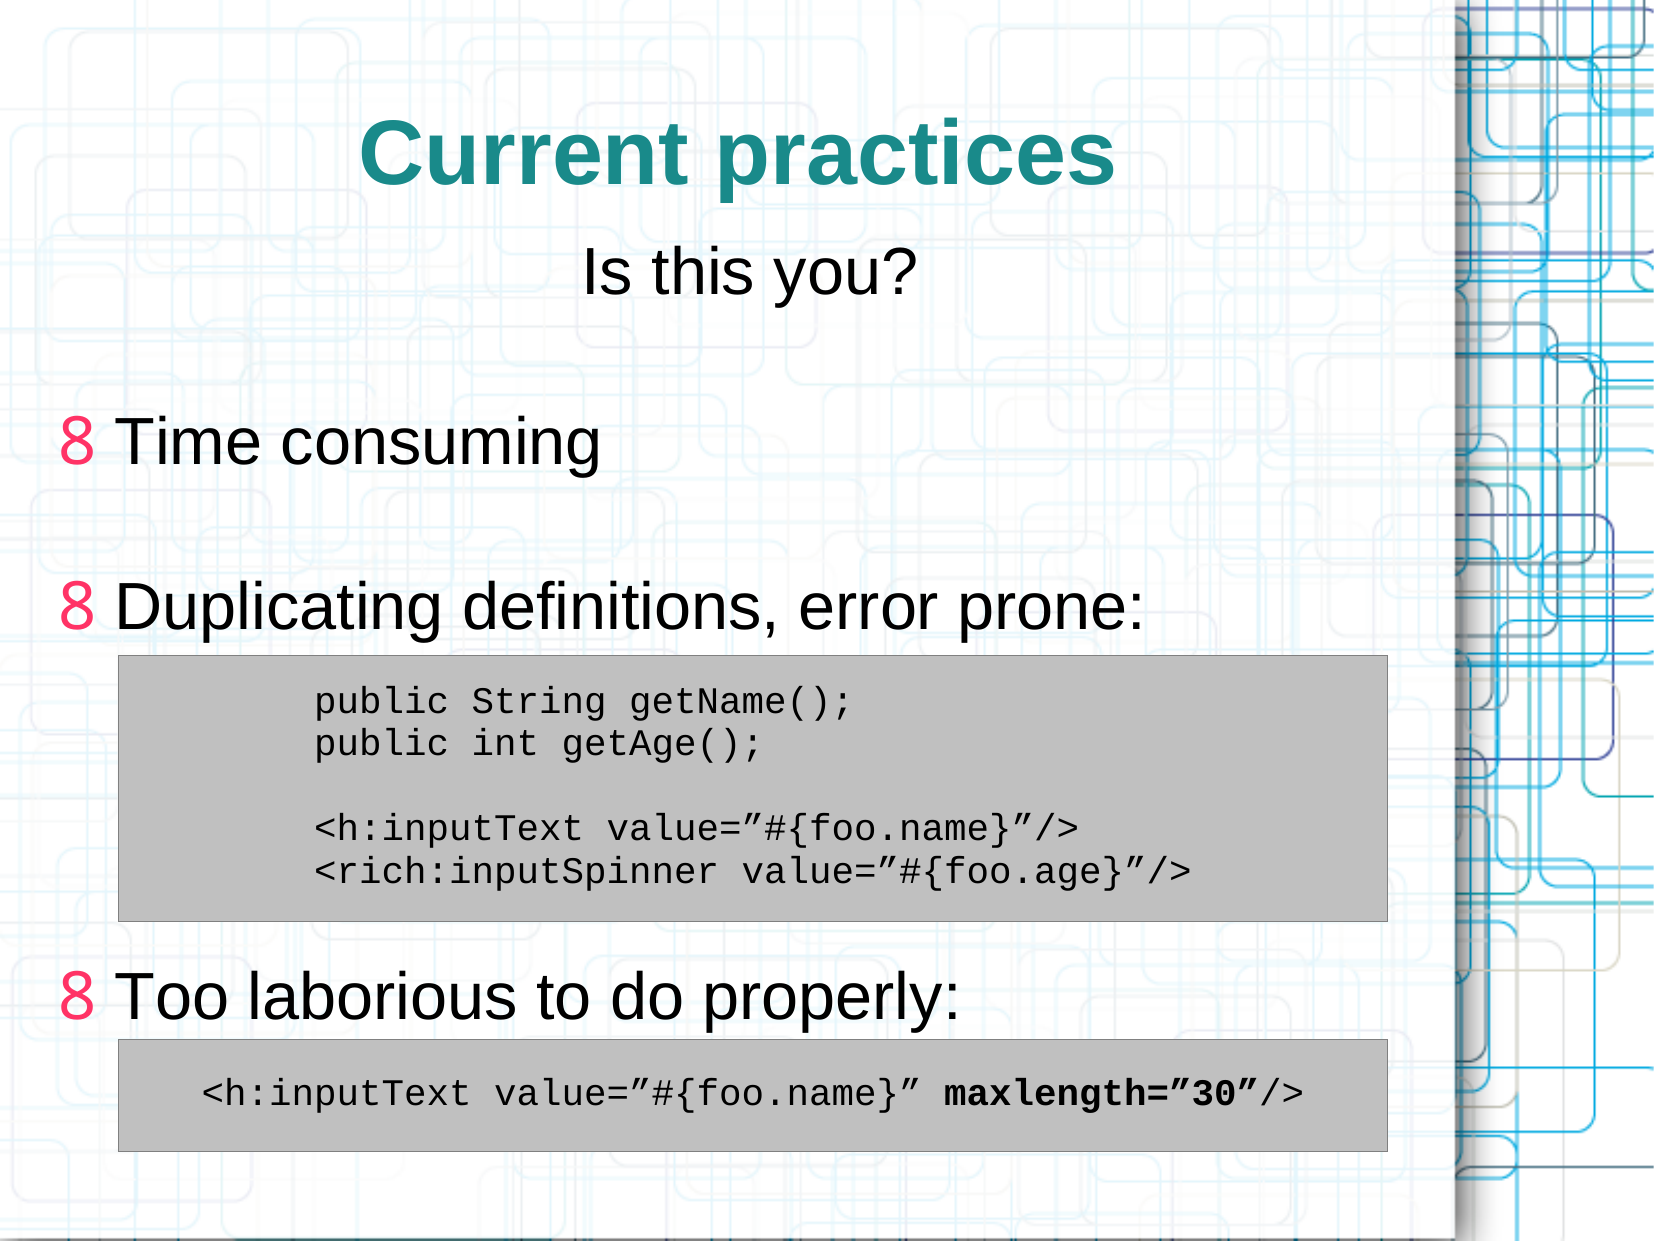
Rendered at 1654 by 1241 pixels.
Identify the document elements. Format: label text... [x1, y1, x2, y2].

title Current practices [59, 56, 1418, 250]
picture [0, 0, 1654, 1241]
subtitle Is this you? [82, 159, 1418, 342]
text_box 8 Time consuming 8 Duplicating definitions, error prone: 8 Too laborious to do properly: [59, 342, 1424, 1165]
text_box public String getName(); public int getAge(); <h:inputText value=”#{foo.name}”/> <rich:inputSpinner value=”#{foo.age}”/> [118, 655, 1388, 922]
text_box <h:inputText value=”#{foo.name}” maxlength=”30”/> [118, 1039, 1388, 1152]
